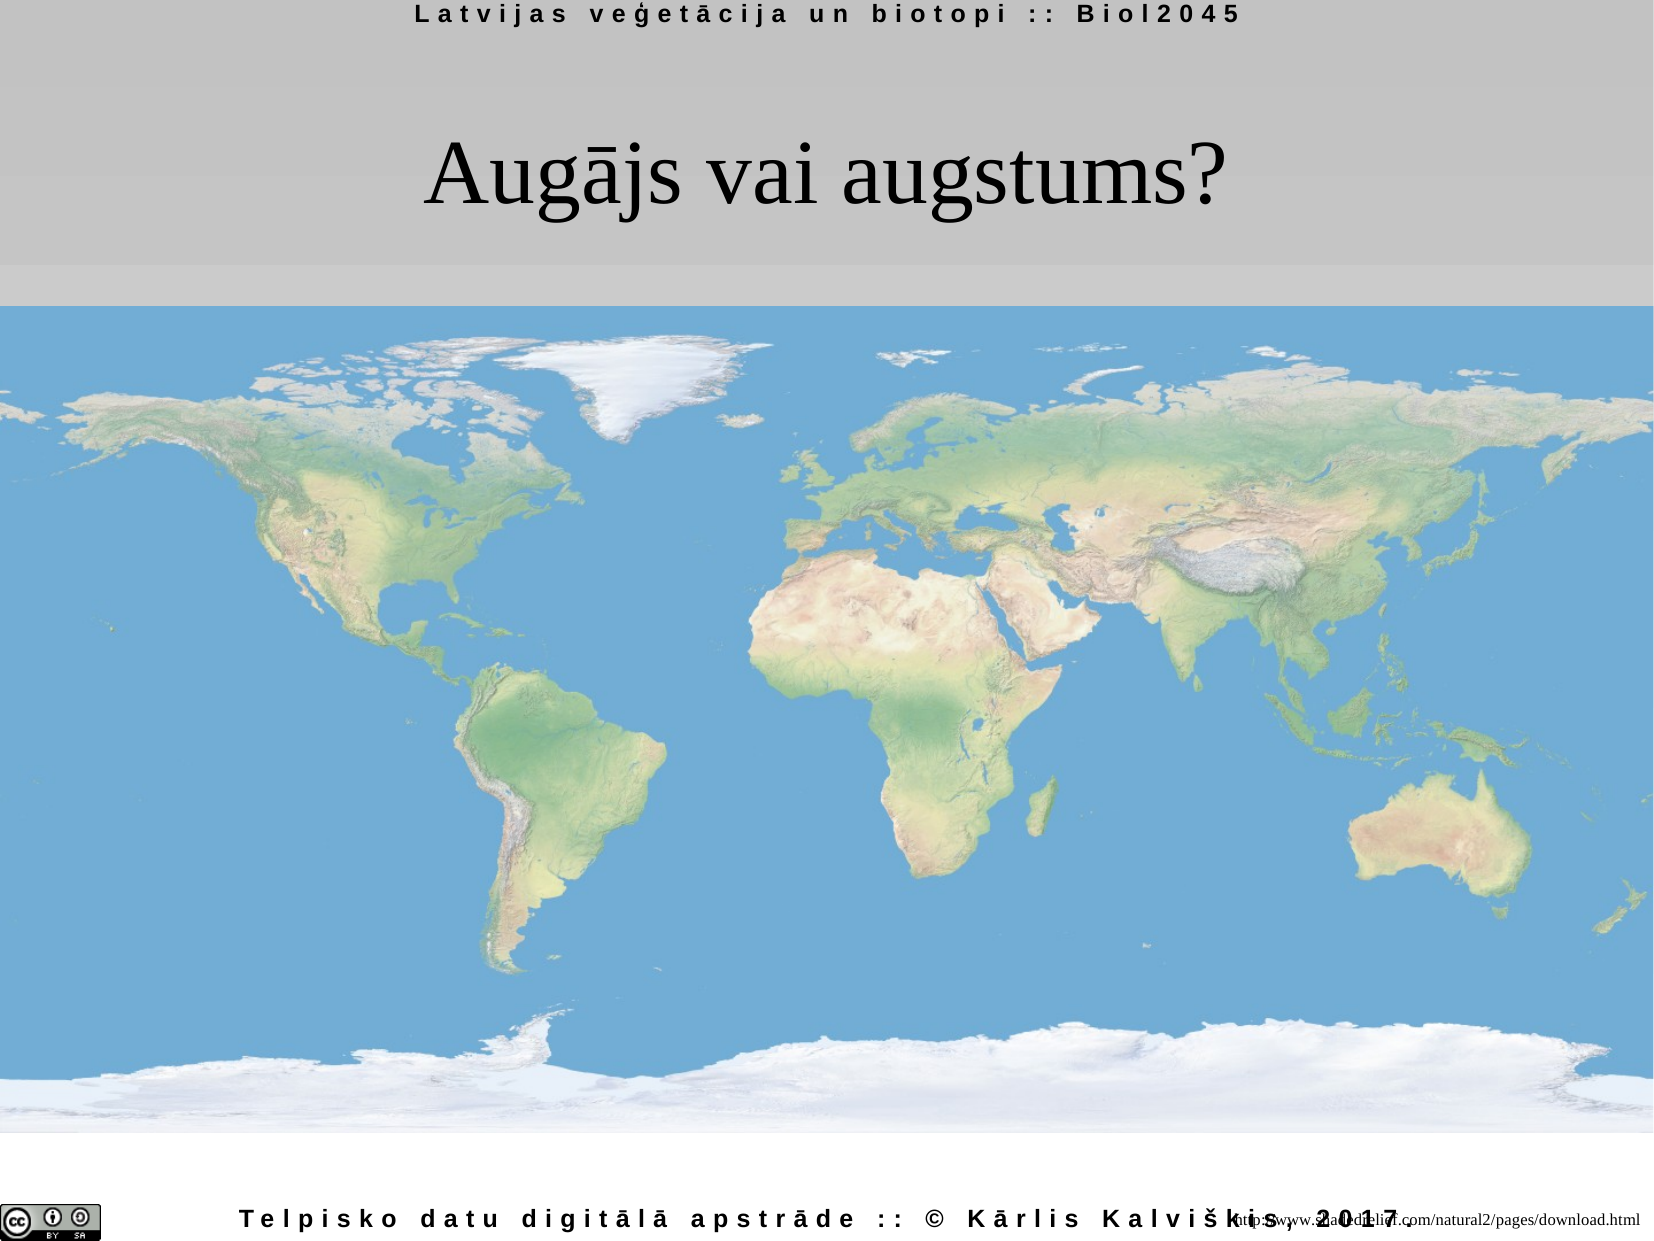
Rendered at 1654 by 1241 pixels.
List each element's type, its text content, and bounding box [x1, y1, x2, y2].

title Augājs vai augstums? [29, 49, 1625, 296]
picture [0, 0, 1654, 1241]
text_box http://www.shadedrelief.com/natural2/pages/download.html [1231, 1210, 1642, 1230]
